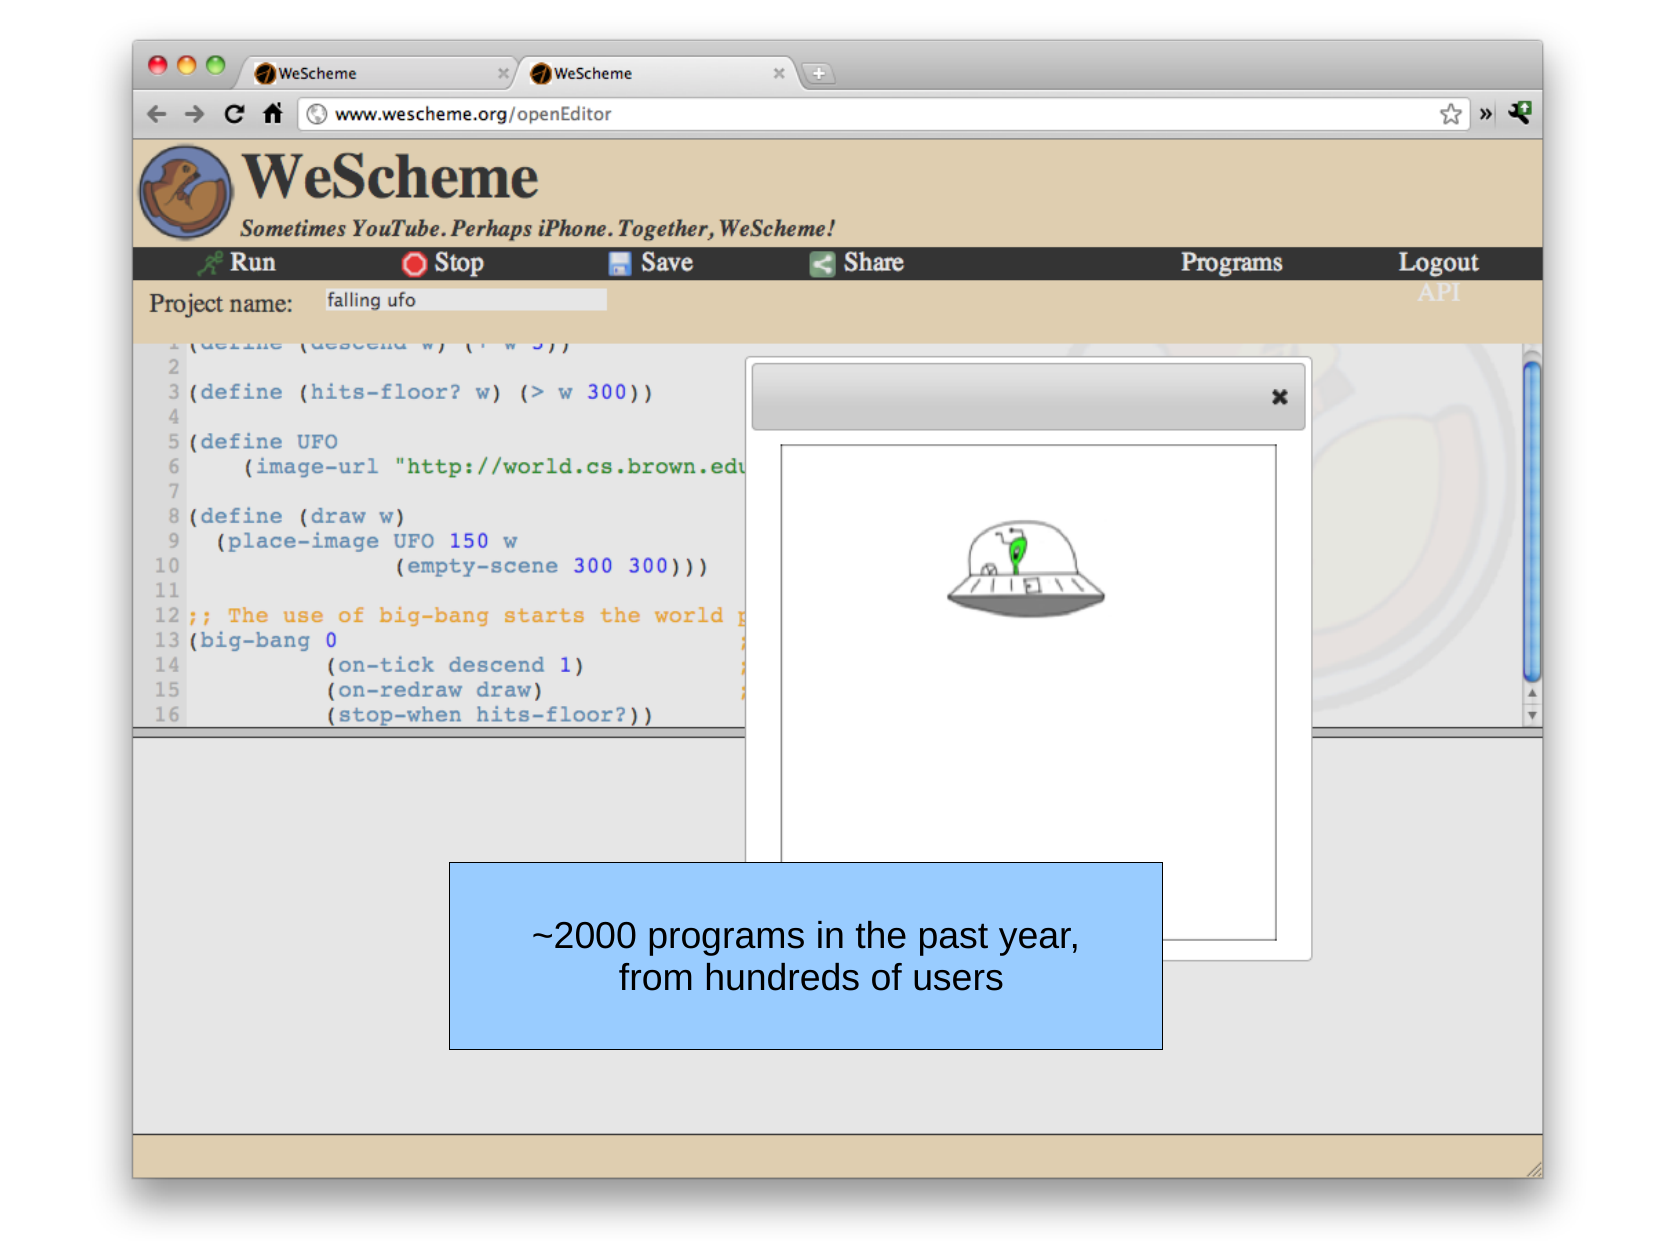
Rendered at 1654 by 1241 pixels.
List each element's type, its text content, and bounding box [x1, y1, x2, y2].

text_box ~2000 programs in the past year, from hundreds of users [449, 862, 1163, 1050]
picture [78, 6, 1598, 1241]
